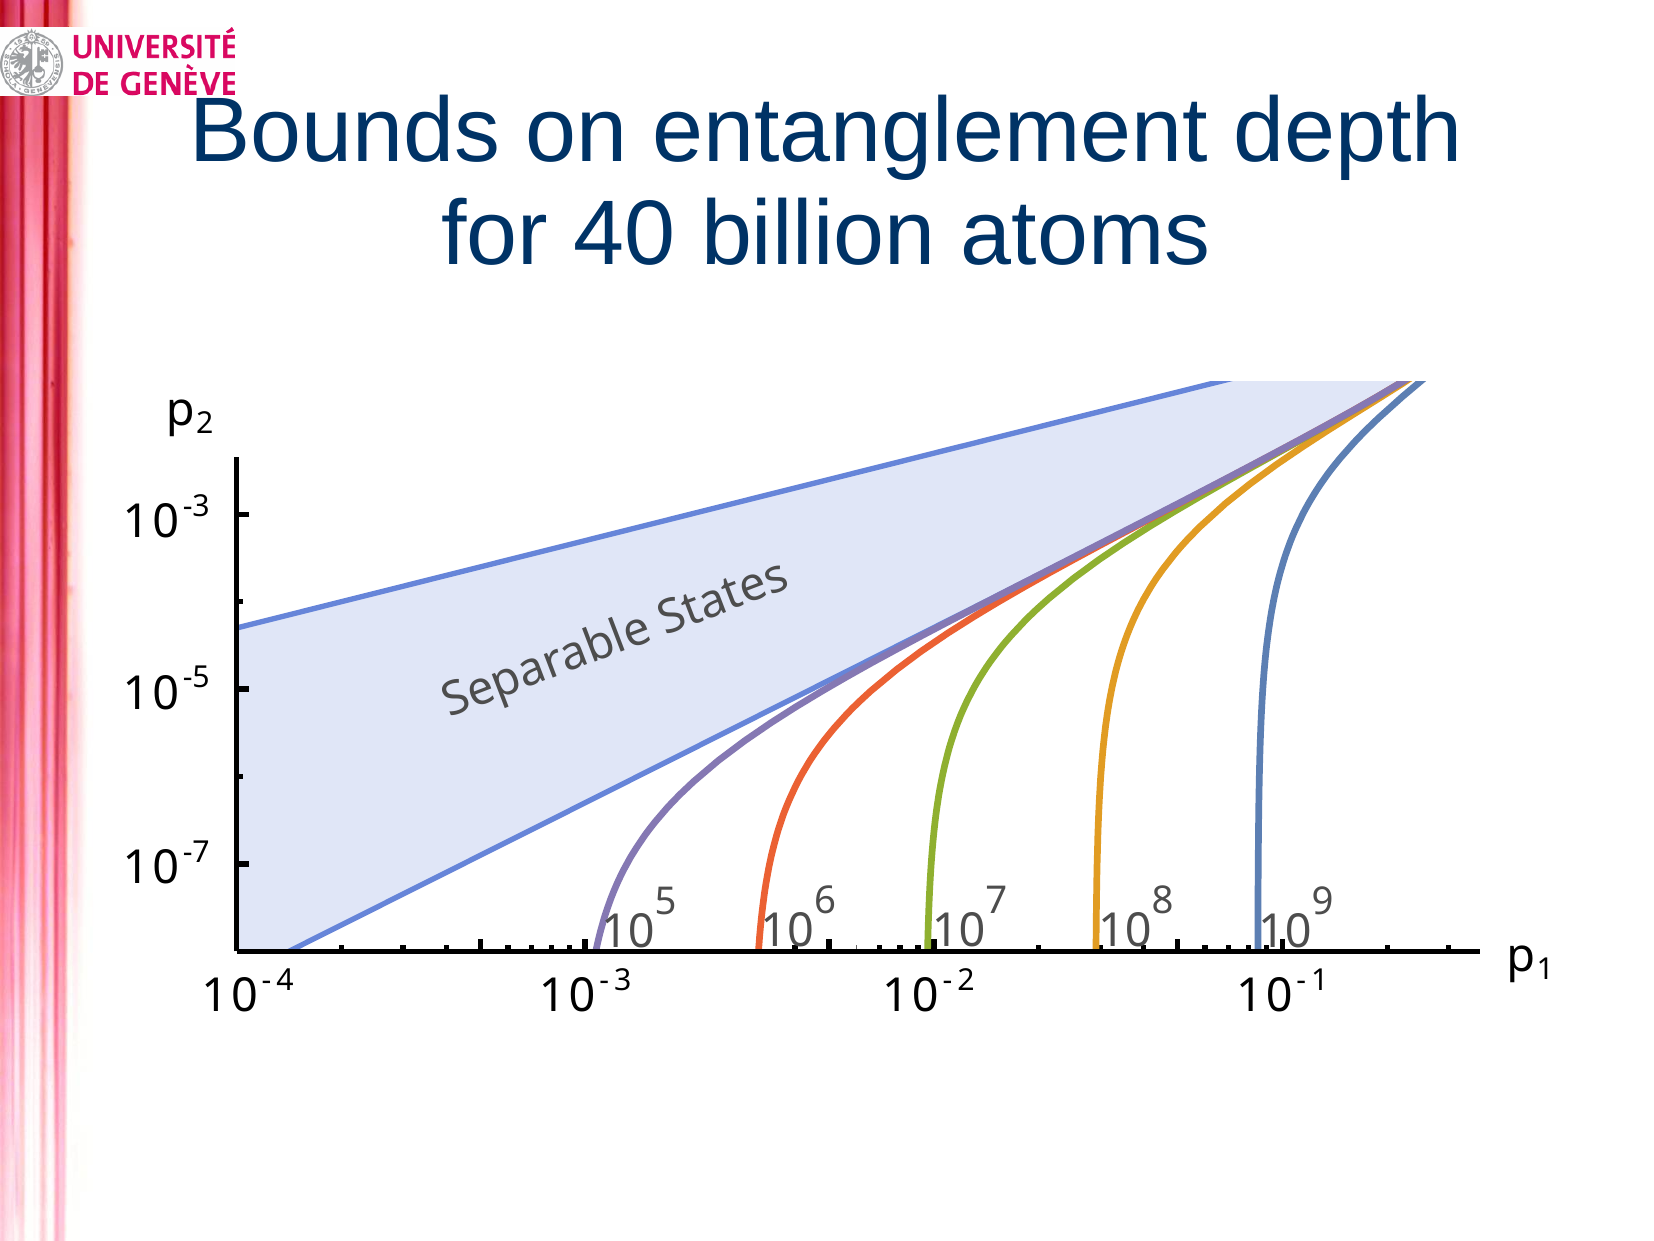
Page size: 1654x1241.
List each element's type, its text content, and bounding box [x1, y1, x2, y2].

title Bounds on entanglement depth for 40 billion atoms [82, 77, 1571, 286]
picture [0, 0, 1571, 1241]
